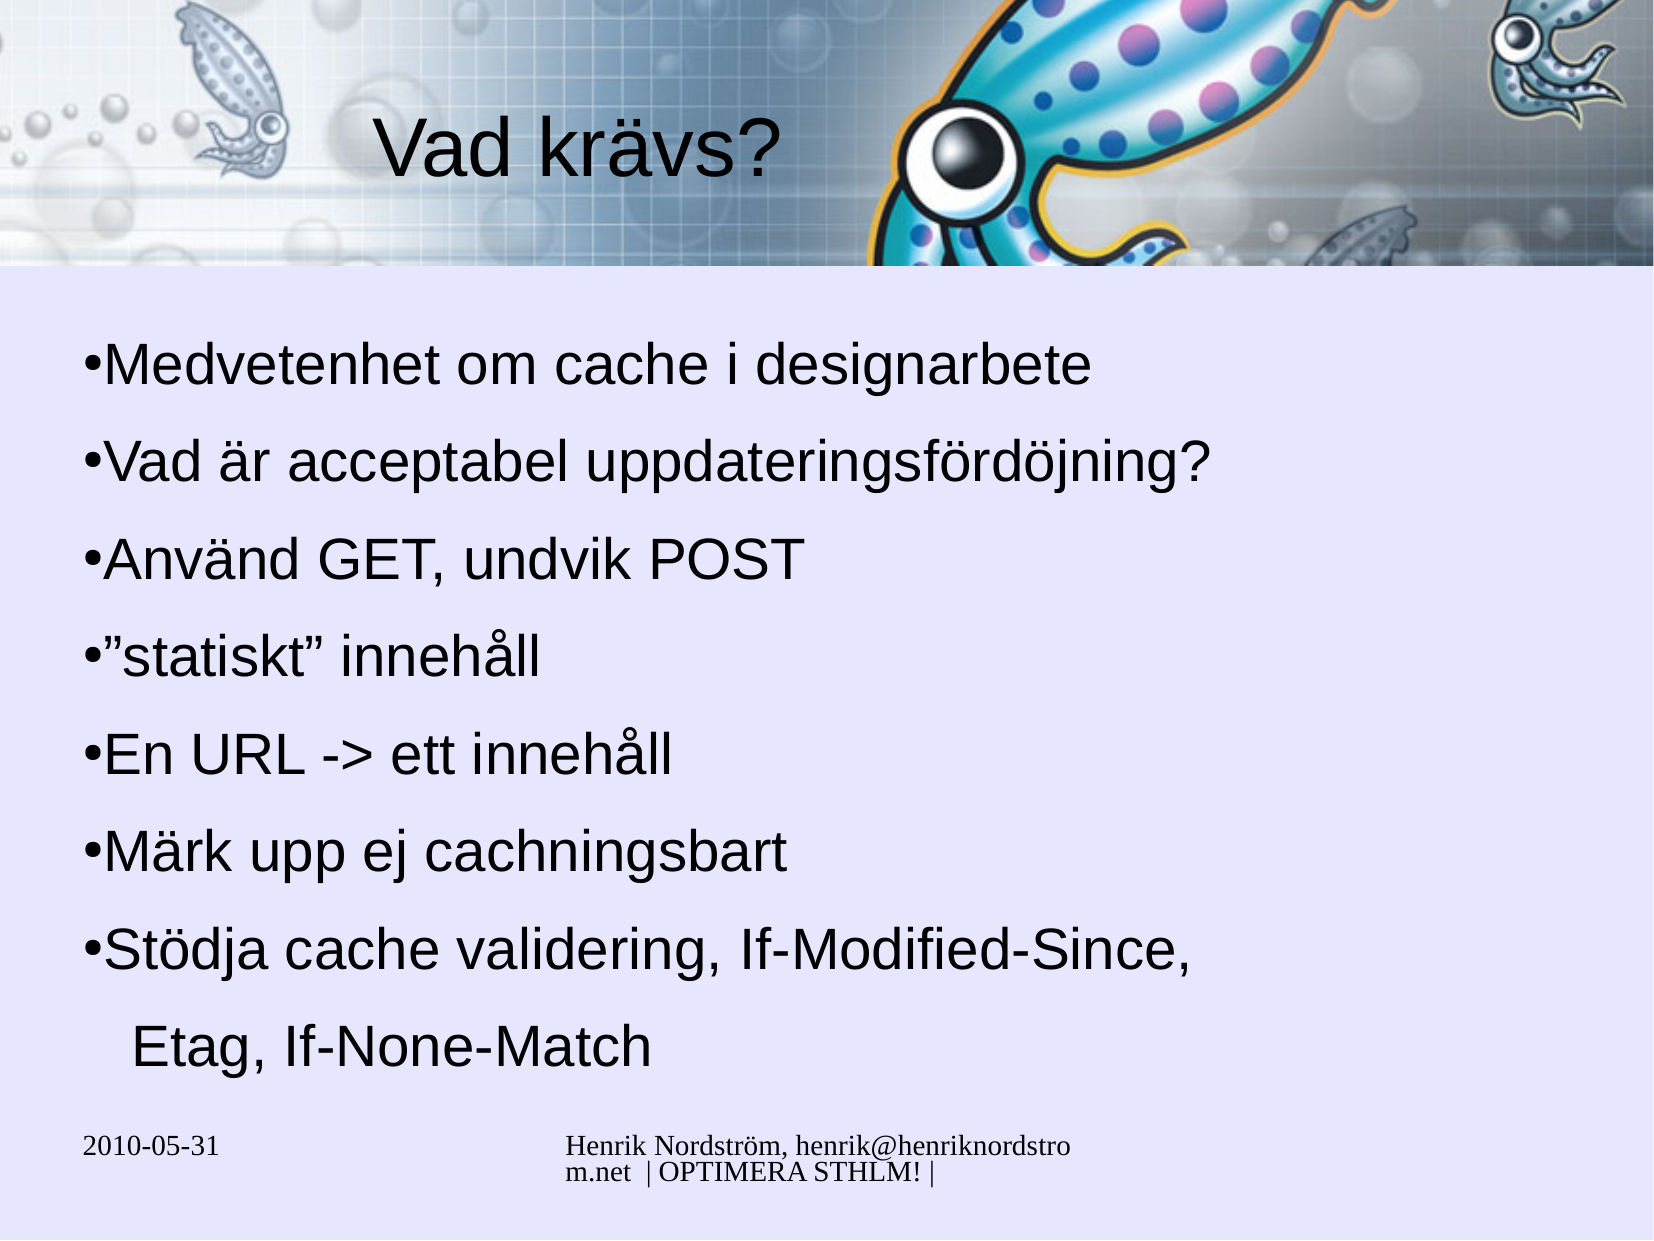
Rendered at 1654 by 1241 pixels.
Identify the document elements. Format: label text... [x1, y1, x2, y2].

title Vad krävs? [372, 59, 1613, 237]
picture [0, 0, 1654, 266]
text_box Medvetenhet om cache i designarbete Vad är acceptabel uppdateringsfördöjning? Använd GET, undvik POST ”statiskt” innehåll En URL -> ett innehåll Märk upp ej cachningsbart Stödja cache validering, If-Modified-Since, Etag, If-None-Match [82, 218, 1571, 1160]
